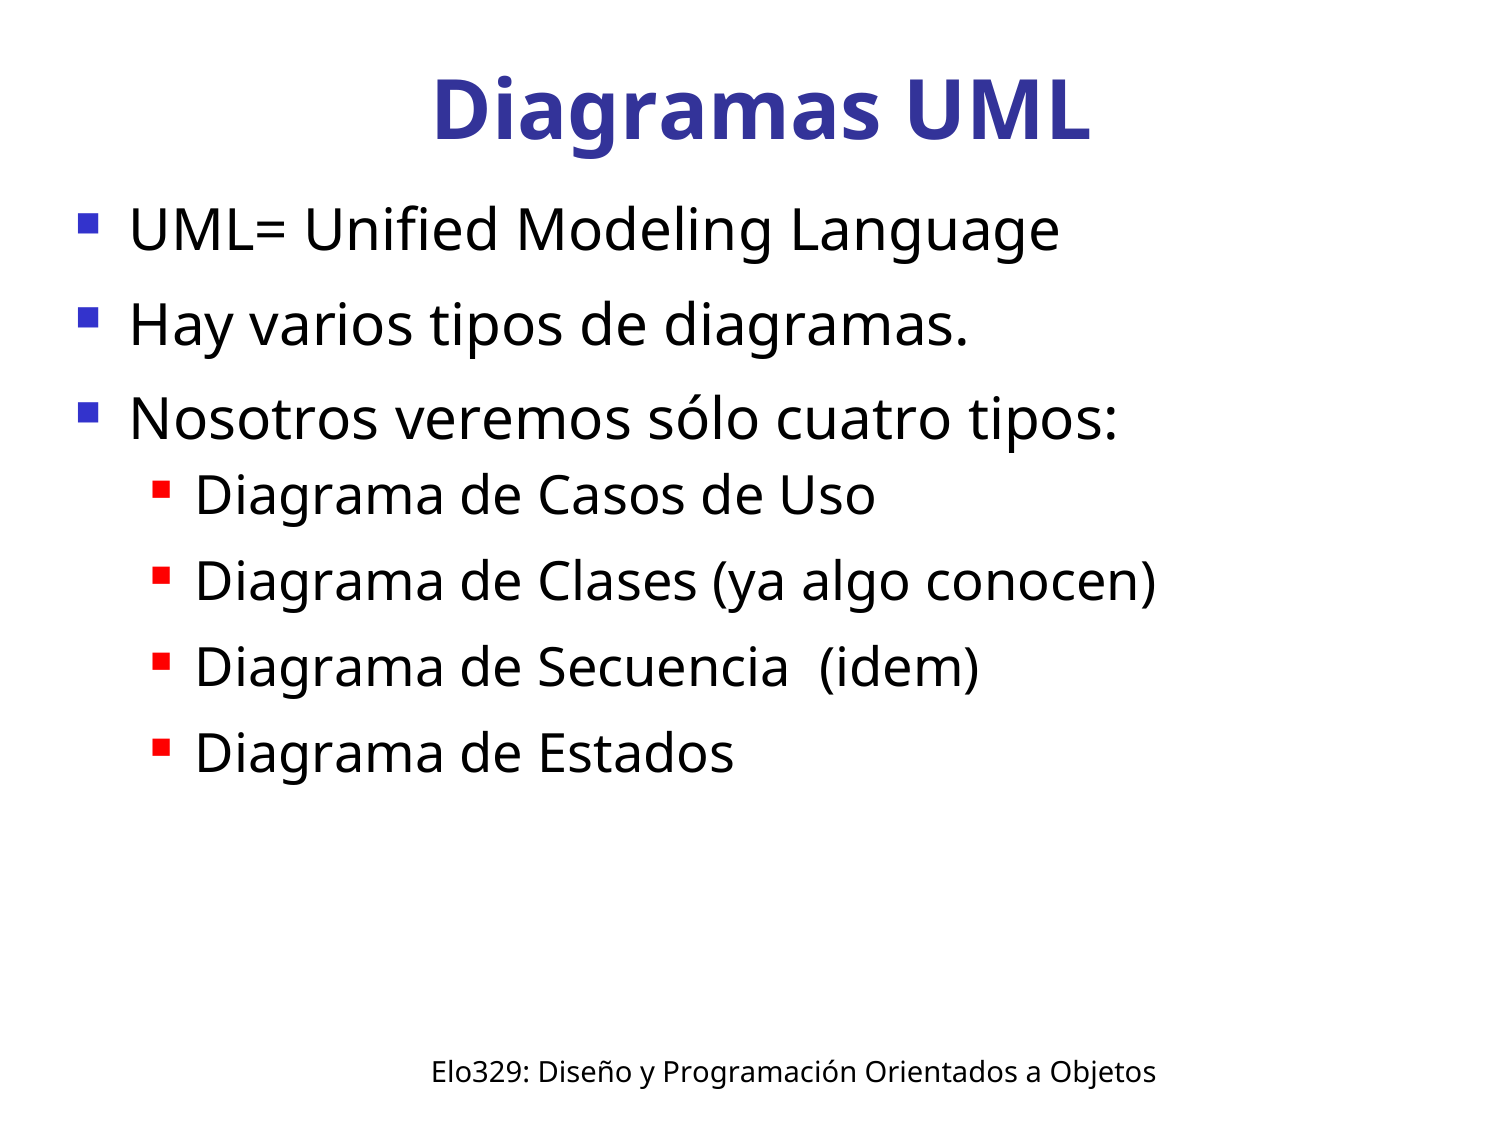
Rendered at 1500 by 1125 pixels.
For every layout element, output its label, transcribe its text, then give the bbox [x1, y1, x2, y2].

list UML= Unified Modeling Language Hay varios tipos de diagramas. Nosotros veremos sólo cuatro tipos: Diagrama de Casos de Uso Diagrama de Clases (ya algo conocen) Diagrama de Secuencia (idem) Diagrama de Estados [75, 187, 1446, 1051]
title Diagramas UML [75, 25, 1449, 188]
